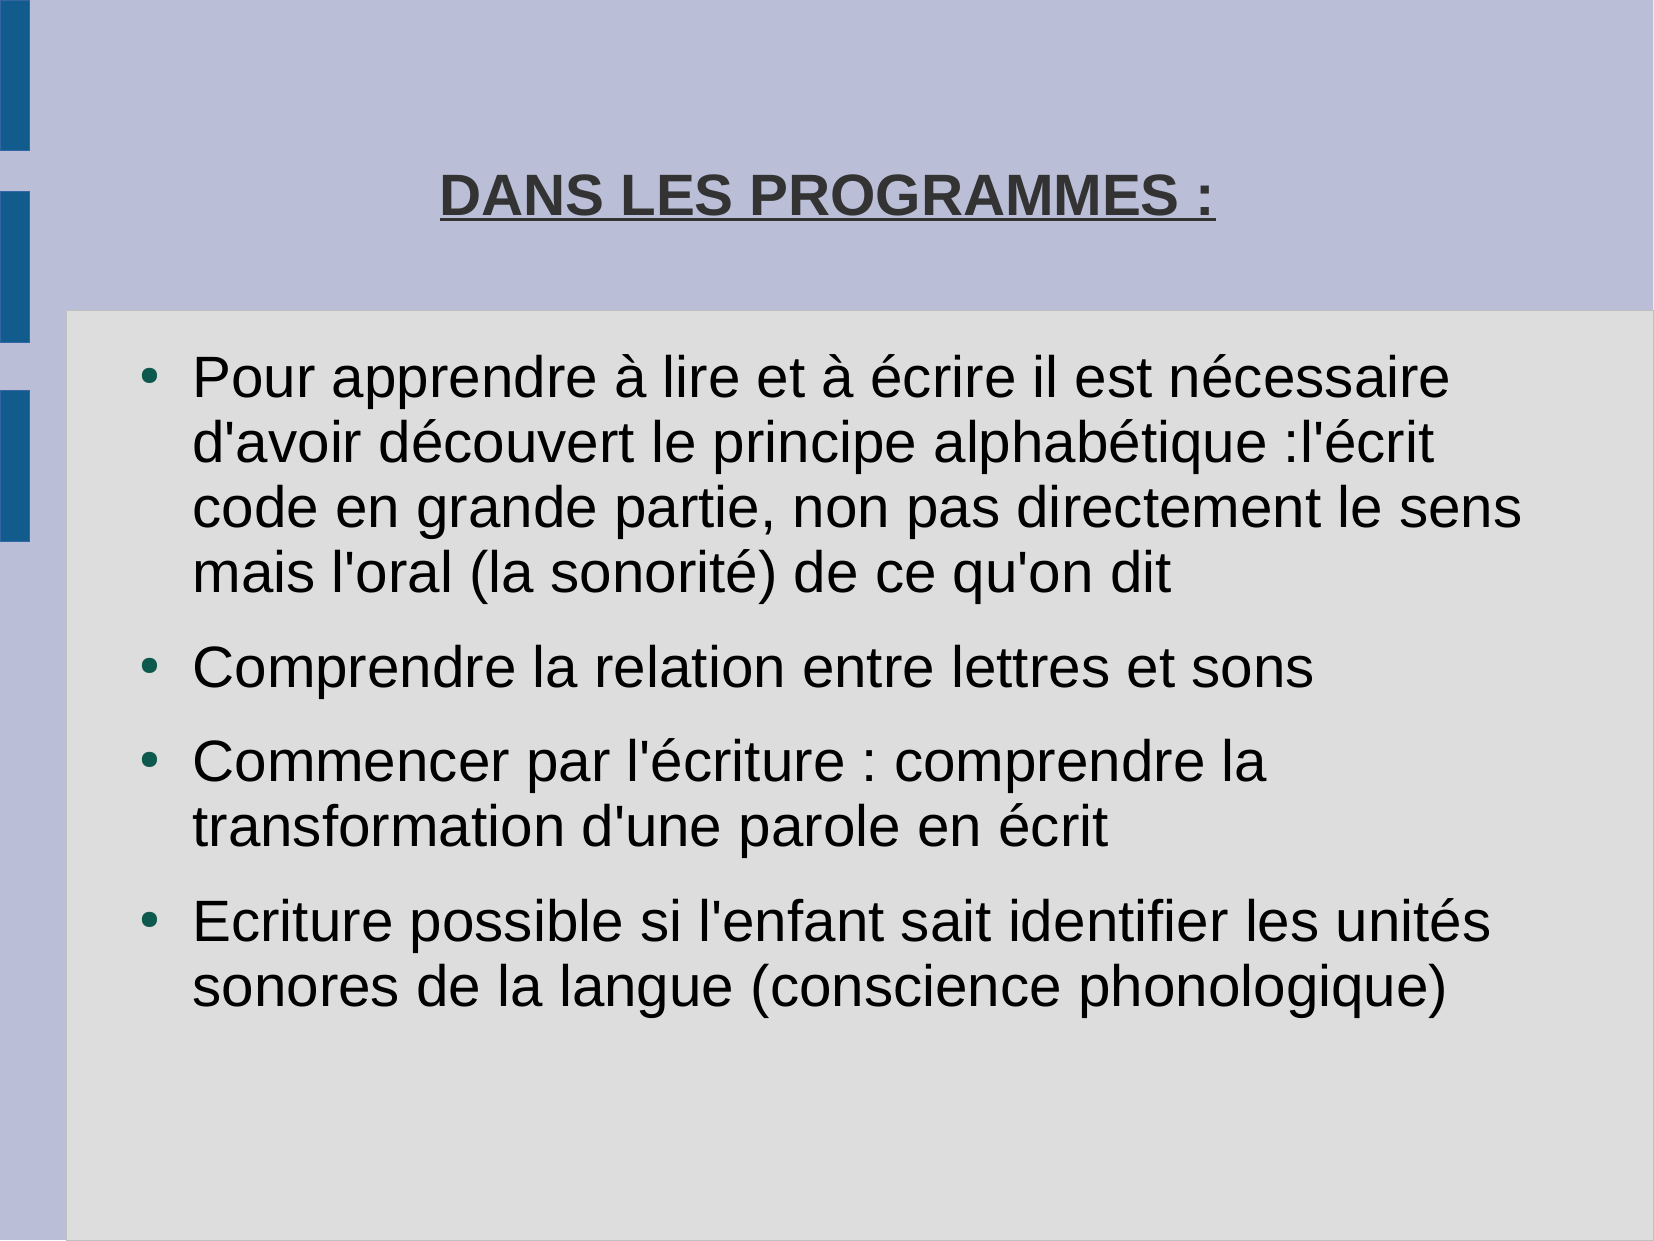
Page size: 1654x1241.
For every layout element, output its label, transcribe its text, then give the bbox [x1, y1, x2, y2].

list Pour apprendre à lire et à écrire il est nécessaire d'avoir découvert le principe alphabétique :l'écrit code en grande partie, non pas directement le sens mais l'oral (la sonorité) de ce qu'on dit Comprendre la relation entre lettres et sons Commencer par l'écriture : comprendre la transformation d'une parole en écrit Ecriture possible si l'enfant sait identifier les unités sonores de la langue (conscience phonologique) [121, 344, 1534, 1114]
title DANS LES PROGRAMMES : [121, 91, 1534, 299]
